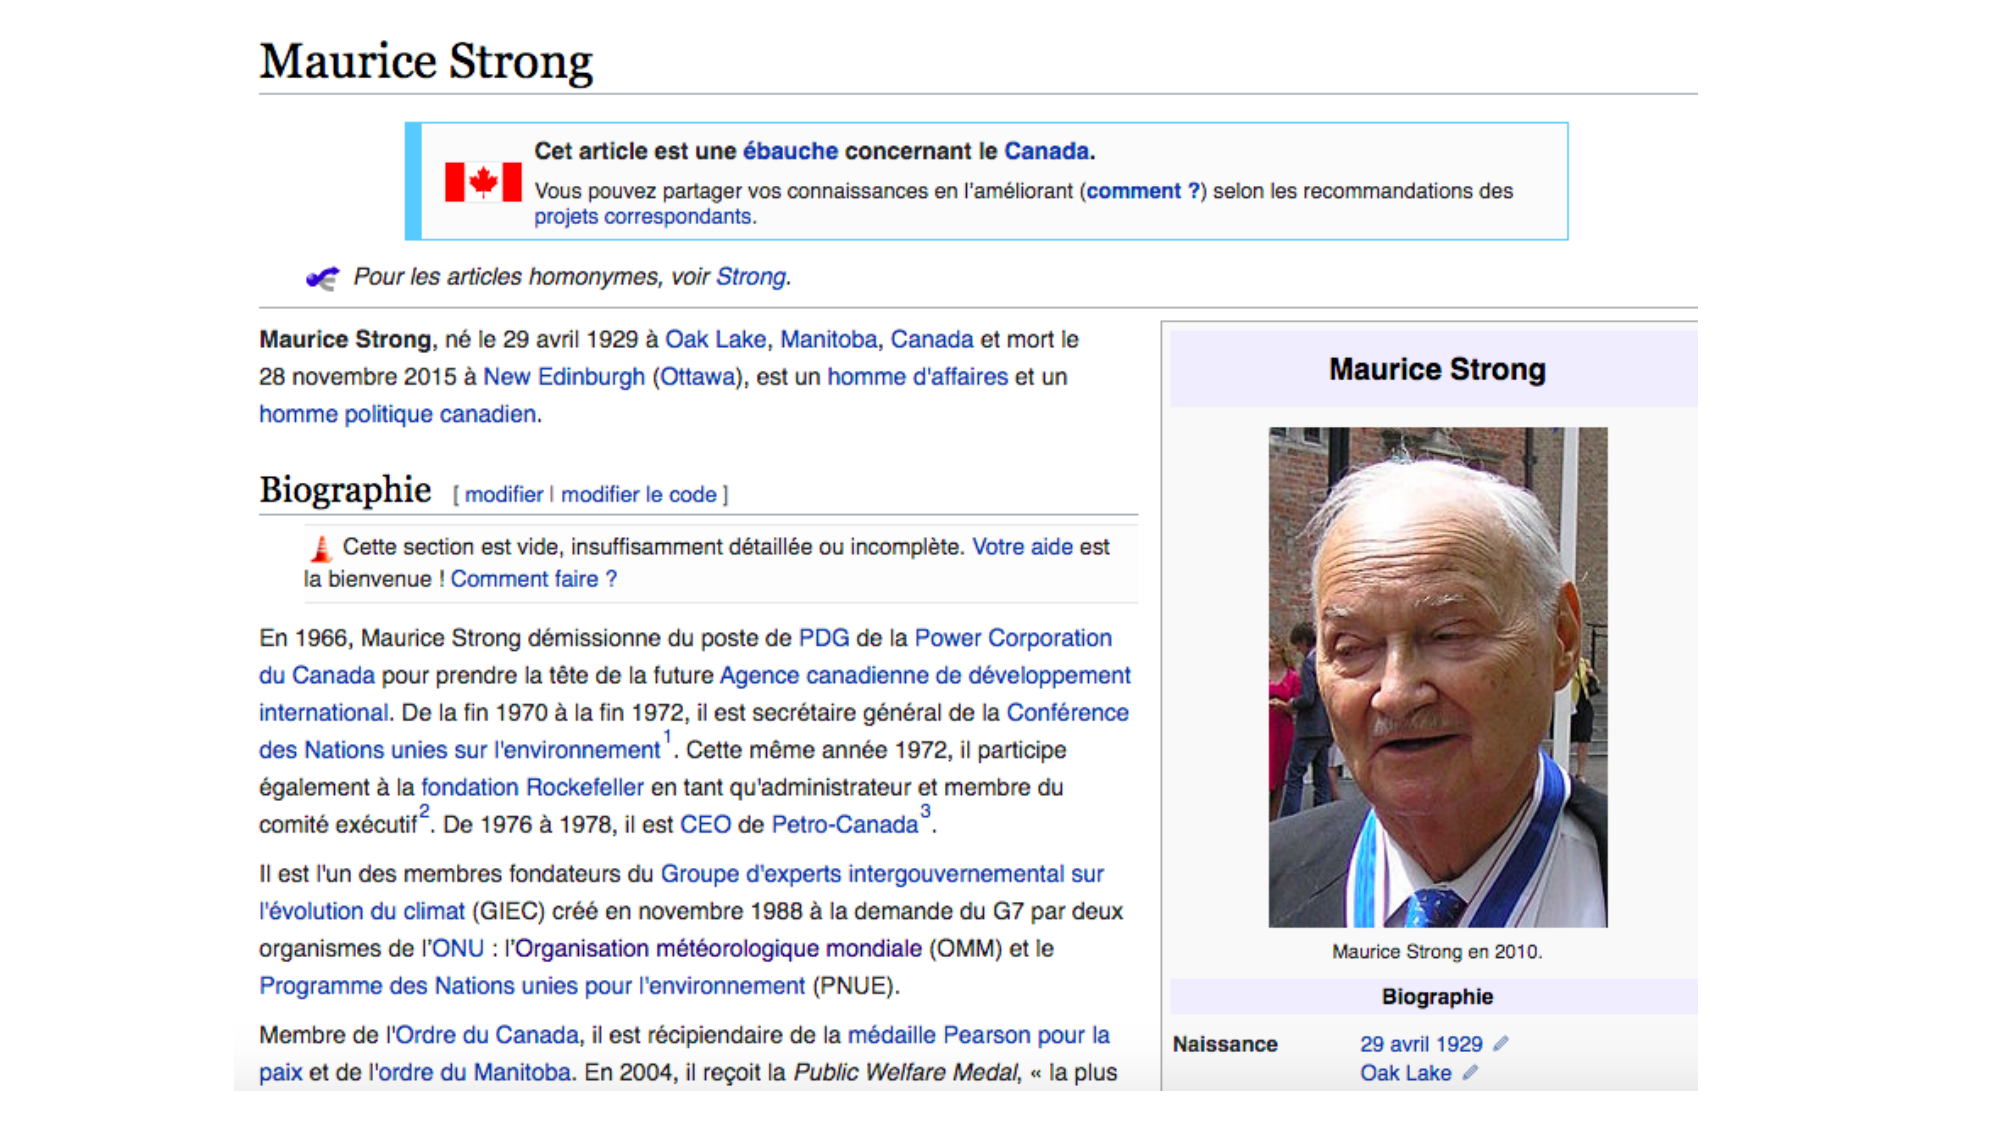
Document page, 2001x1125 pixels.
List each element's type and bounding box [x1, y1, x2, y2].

picture [234, 34, 1698, 1091]
